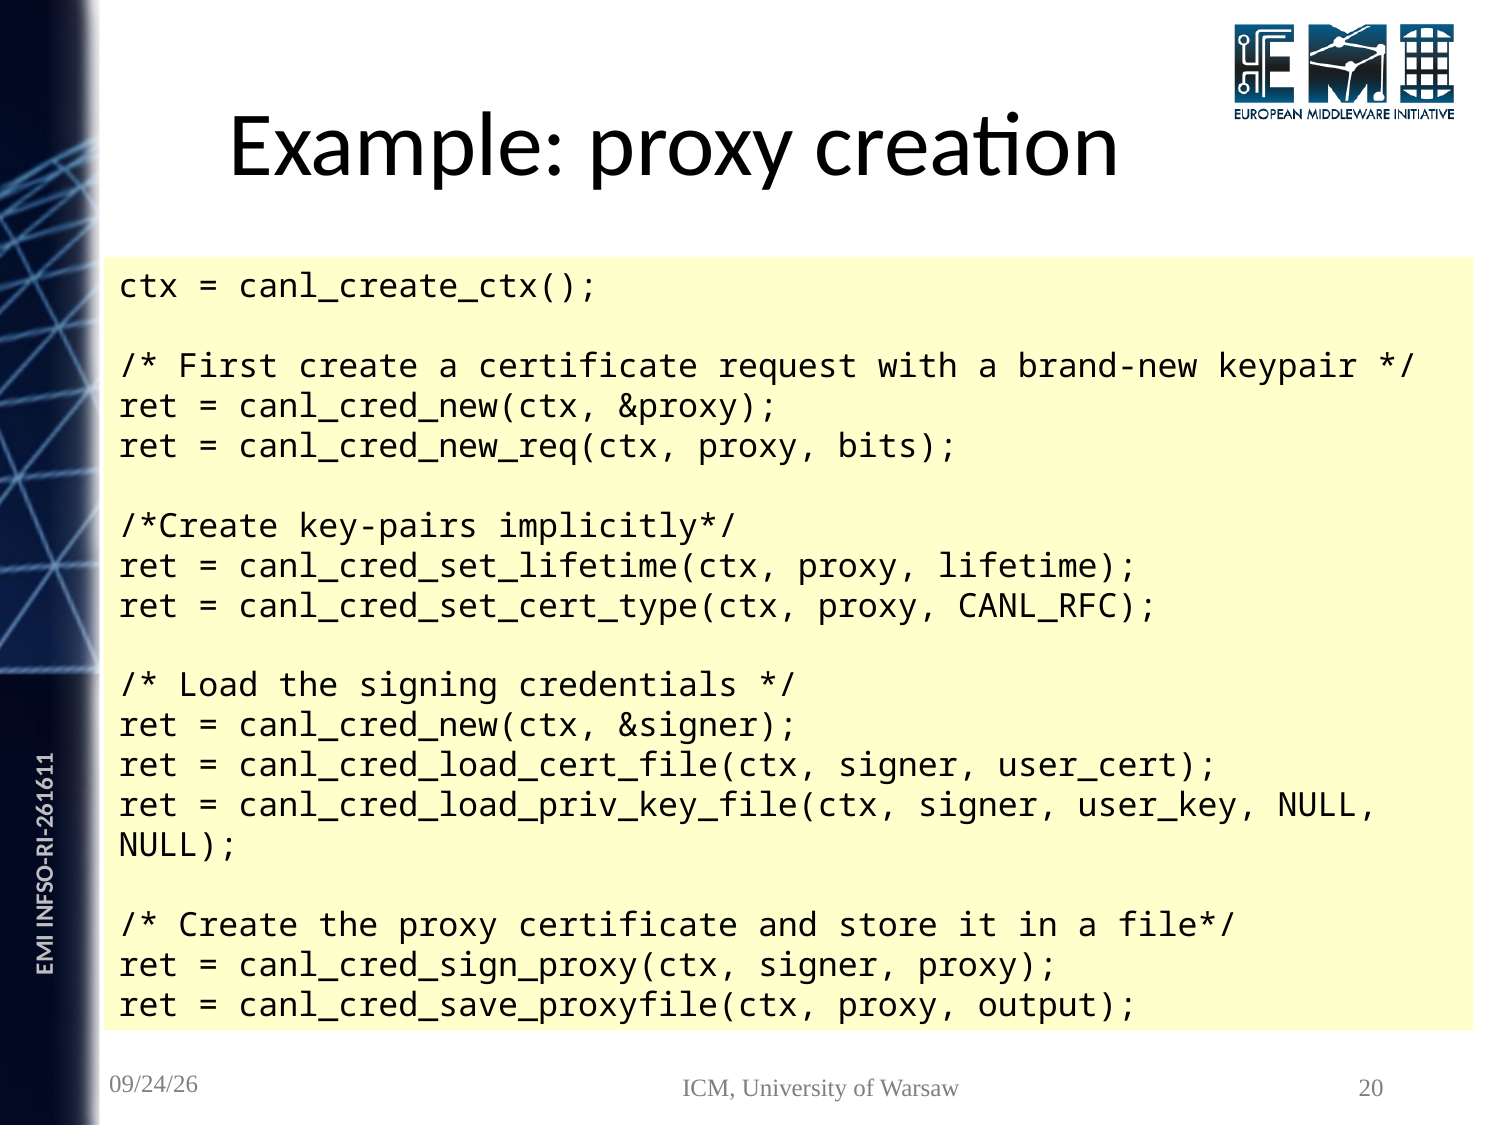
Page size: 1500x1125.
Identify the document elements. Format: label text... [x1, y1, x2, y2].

picture [0, 0, 111, 1125]
picture [1185, 8, 1500, 140]
text_box ctx = canl_create_ctx(); /* First create a certificate request with a brand-new keypair */ ret = canl_cred_new(ctx, &proxy); ret = canl_cred_new_req(ctx, proxy, bits); /*Create key-pairs implicitly*/ ret = canl_cred_set_lifetime(ctx, proxy, lifetime); ret = canl_cred_set_cert_type(ctx, proxy, CANL_RFC); /* Load the signing credentials */ ret = canl_cred_new(ctx, &signer); ret = canl_cred_load_cert_file(ctx, signer, user_cert); ret = canl_cred_load_priv_key_file(ctx, signer, user_key, NULL, NULL); /* Create the proxy certificate and store it in a file*/ ret = canl_cred_sign_proxy(ctx, signer, proxy); ret = canl_cred_save_proxyfile(ctx, proxy, output); [103, 256, 1474, 1031]
title Example: proxy creation [112, 44, 1238, 233]
